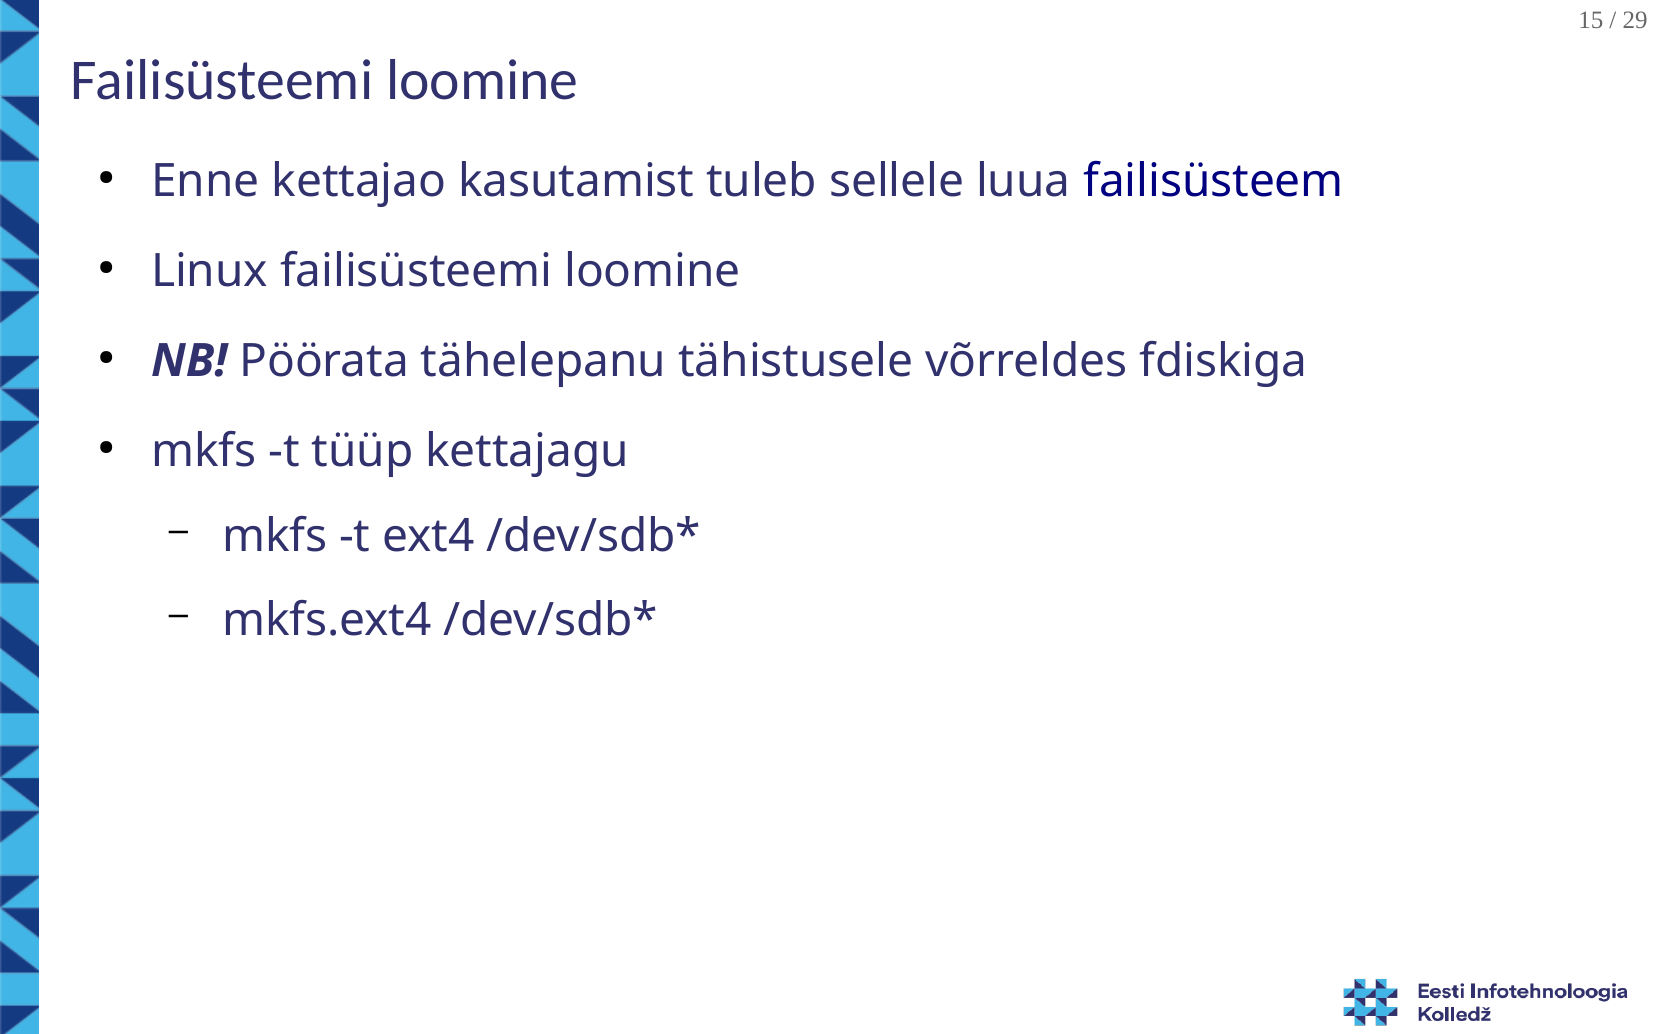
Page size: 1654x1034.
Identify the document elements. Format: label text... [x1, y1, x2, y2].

list Enne kettajao kasutamist tuleb sellele luua failisüsteem Linux failisüsteemi loomine NB! Pöörata tähelepanu tähistusele võrreldes fdiskiga mkfs -t tüüp kettajagu mkfs -t ext4 /dev/sdb* mkfs.ext4 /dev/sdb* [80, 147, 1536, 866]
title Failisüsteemi loomine [70, 41, 1630, 130]
